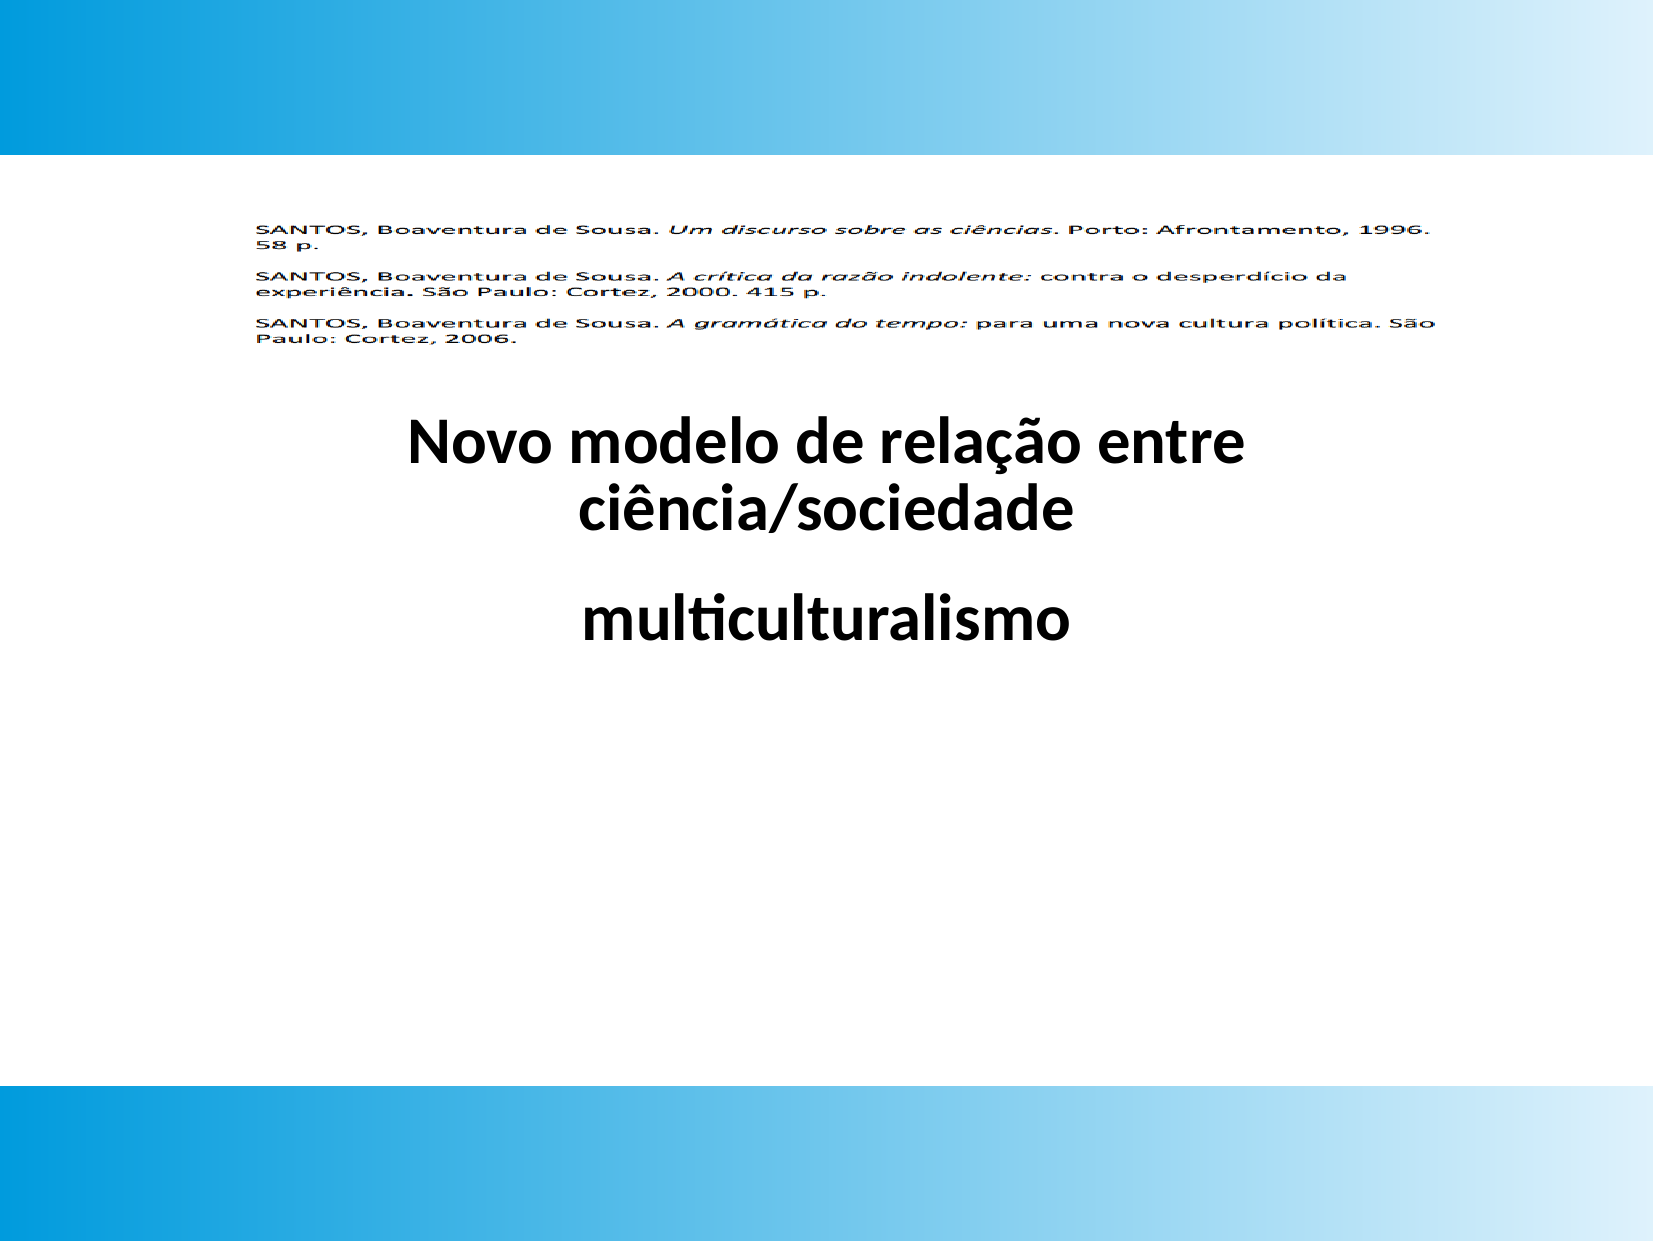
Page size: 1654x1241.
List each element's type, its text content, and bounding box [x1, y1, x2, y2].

list multiculturalismo [153, 590, 1501, 662]
picture [128, 212, 1560, 349]
list Novo modelo de relação entre ciência/sociedade [153, 413, 1501, 485]
